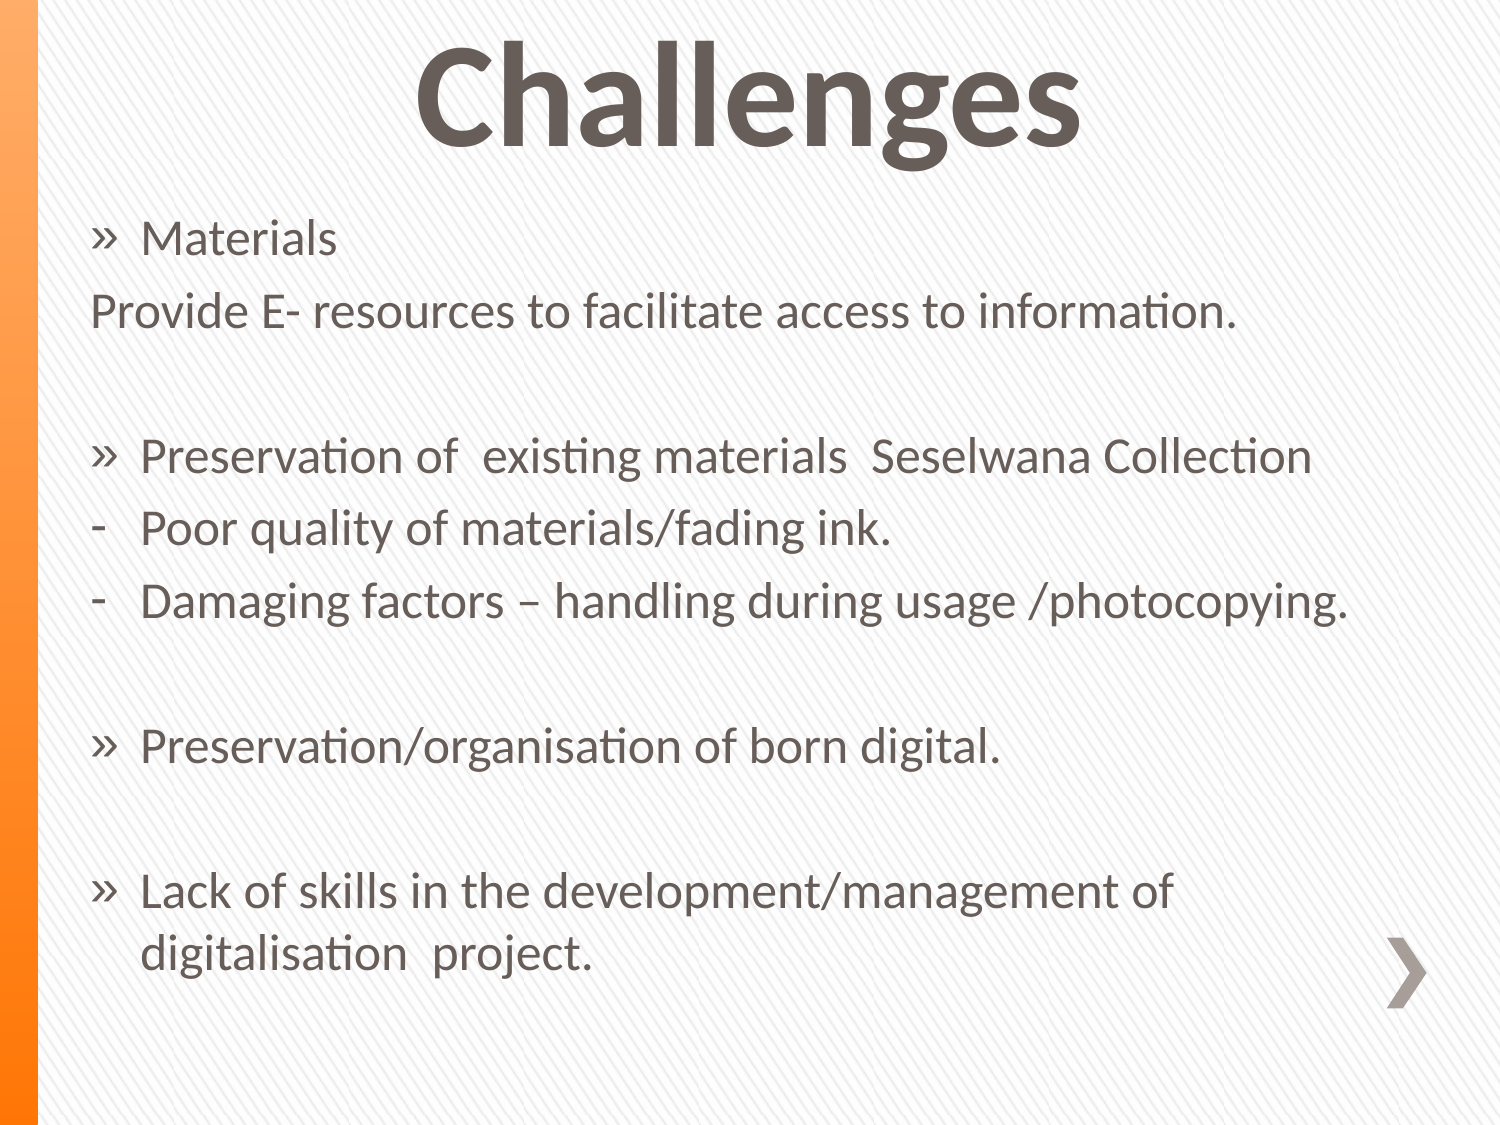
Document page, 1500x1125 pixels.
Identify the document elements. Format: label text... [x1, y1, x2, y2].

title Challenges [75, 45, 1425, 185]
list Materials Provide E- resources to facilitate access to information. Preservation of existing materials Seselwana Collection Poor quality of materials/fading ink. Damaging factors – handling during usage /photocopying. Preservation/organisation of born digital. Lack of skills in the development/management of digitalisation project. [75, 196, 1425, 1005]
picture [37, 0, 1500, 1125]
